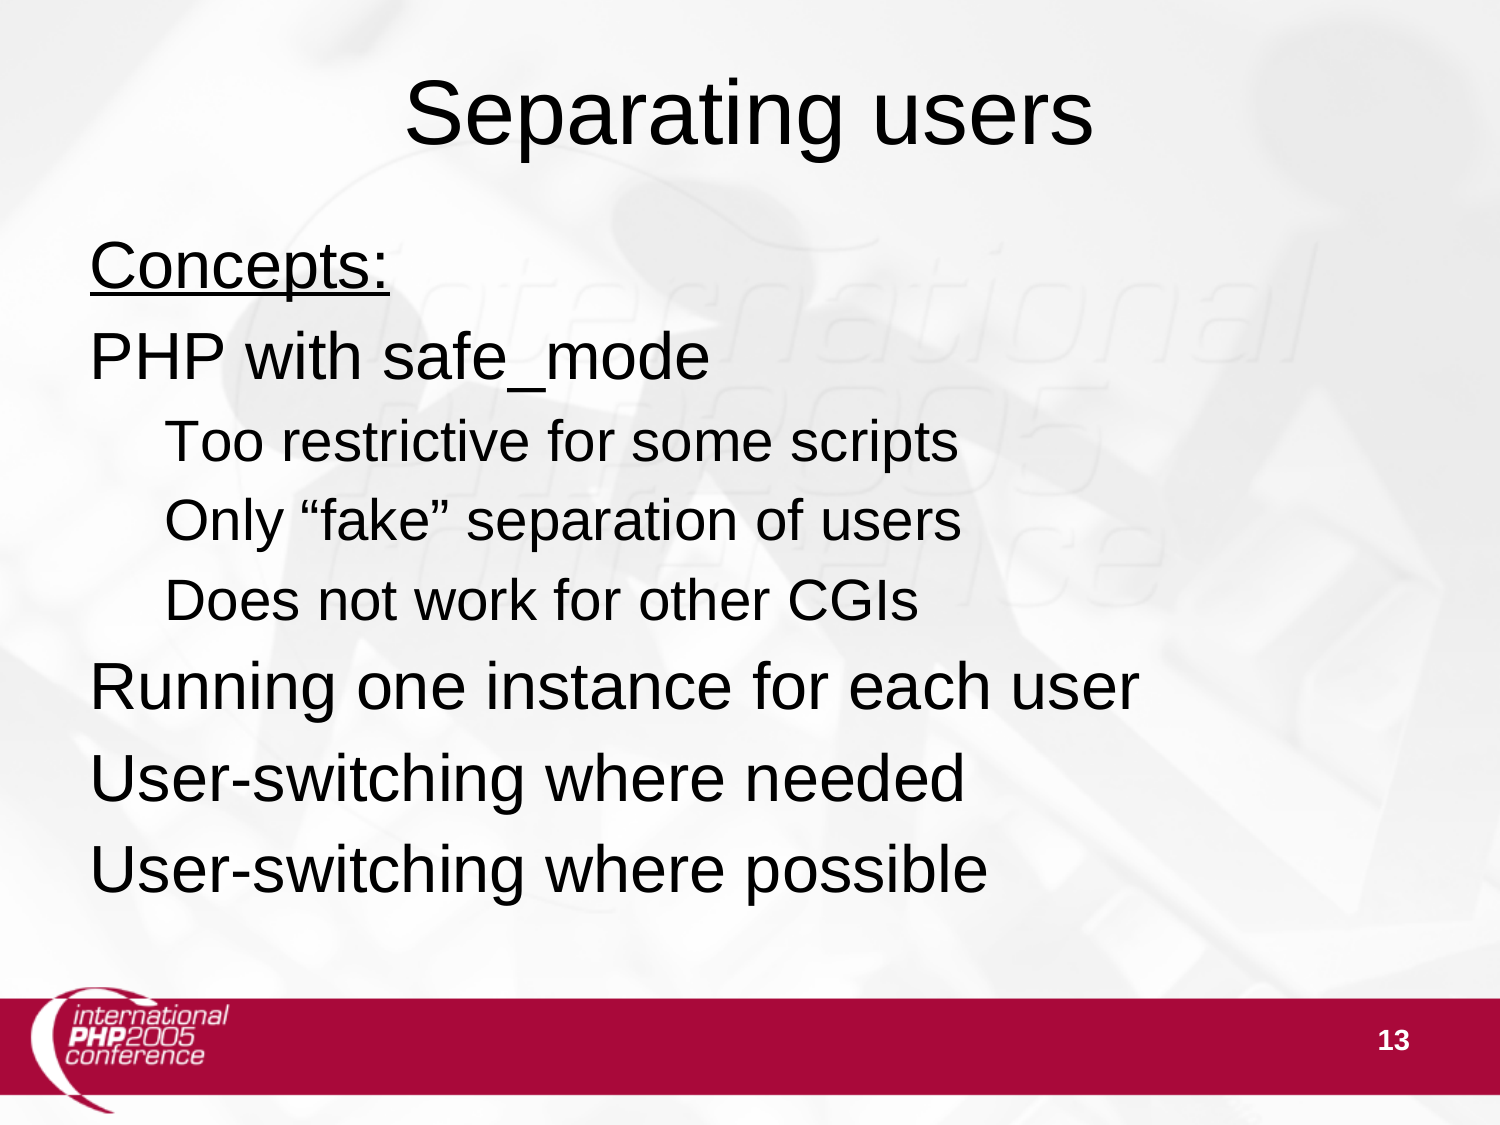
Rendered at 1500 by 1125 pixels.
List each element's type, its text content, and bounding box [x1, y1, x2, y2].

title Separating users [75, 18, 1426, 207]
list Concepts: PHP with safe_mode Too restrictive for some scripts Only “fake” separation of users Does not work for other CGIs Running one instance for each user User-switching where needed User-switching where possible [75, 220, 1426, 977]
picture [0, 0, 1500, 1125]
